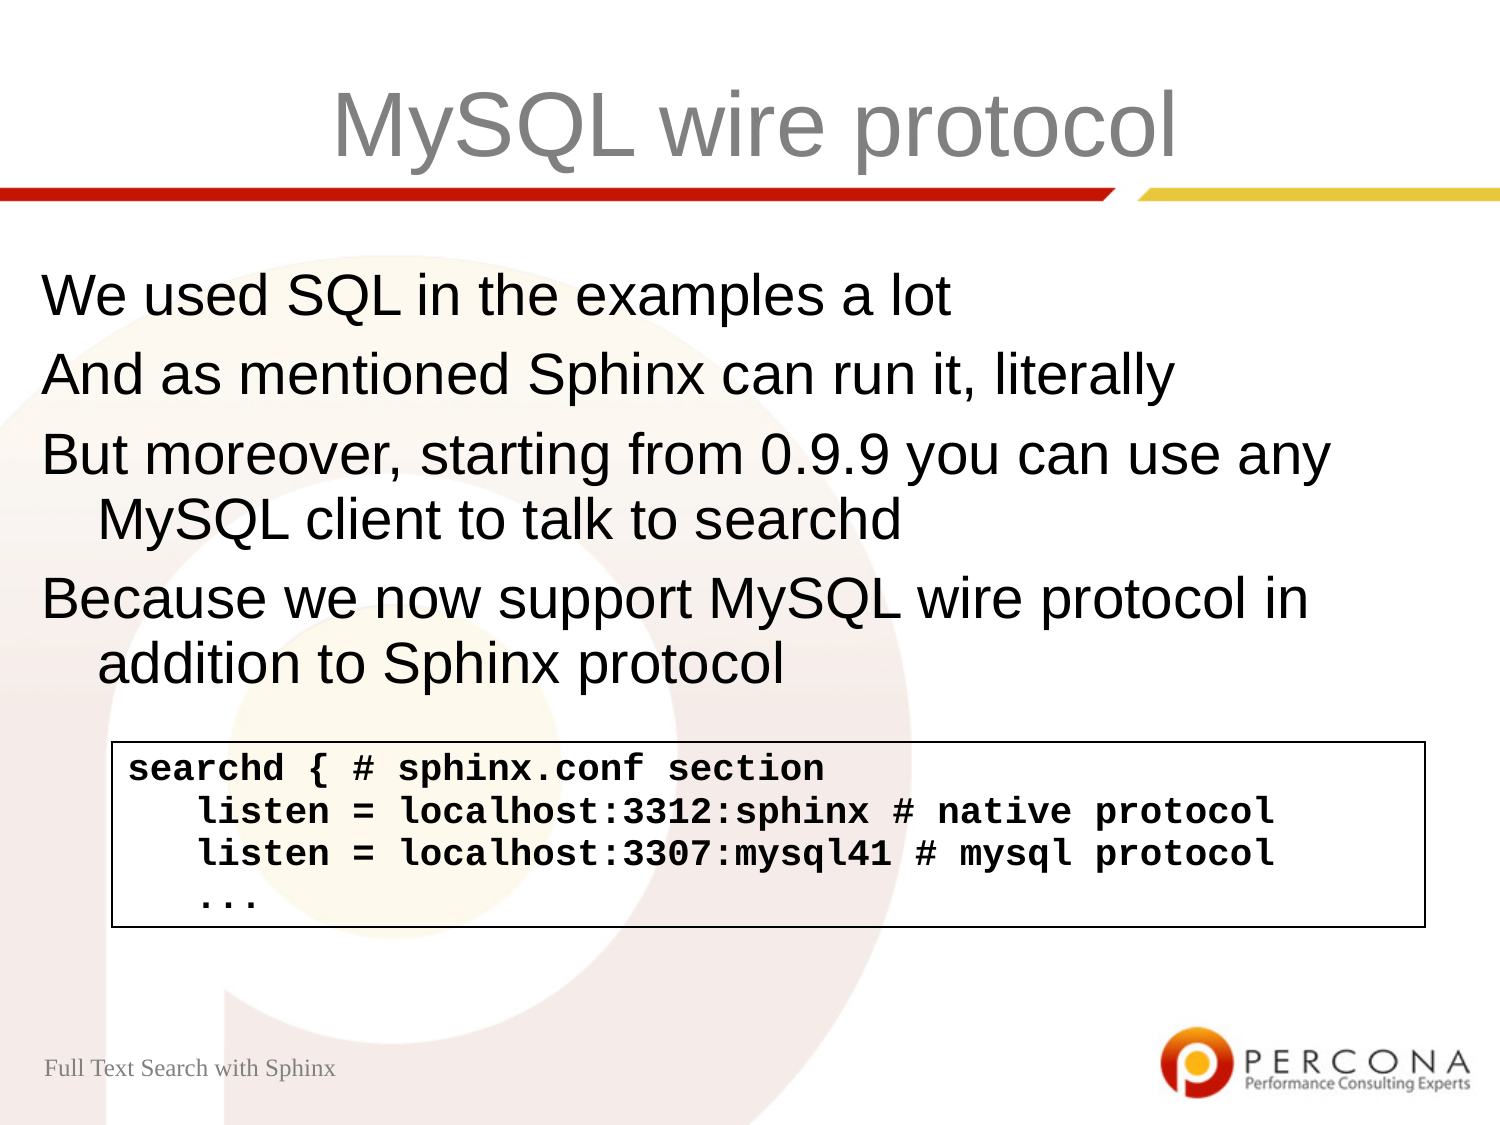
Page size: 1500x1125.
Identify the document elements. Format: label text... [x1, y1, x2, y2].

picture [0, 0, 1500, 1125]
list We used SQL in the examples a lot And as mentioned Sphinx can run it, literally But moreover, starting from 0.9.9 you can use any MySQL client to talk to searchd Because we now support MySQL wire protocol in addition to Sphinx protocol [41, 262, 1471, 991]
title MySQL wire protocol [41, 62, 1471, 187]
text_box searchd { # sphinx.conf section listen = localhost:3312:sphinx # native protocol listen = localhost:3307:mysql41 # mysql protocol ... [112, 741, 1426, 928]
